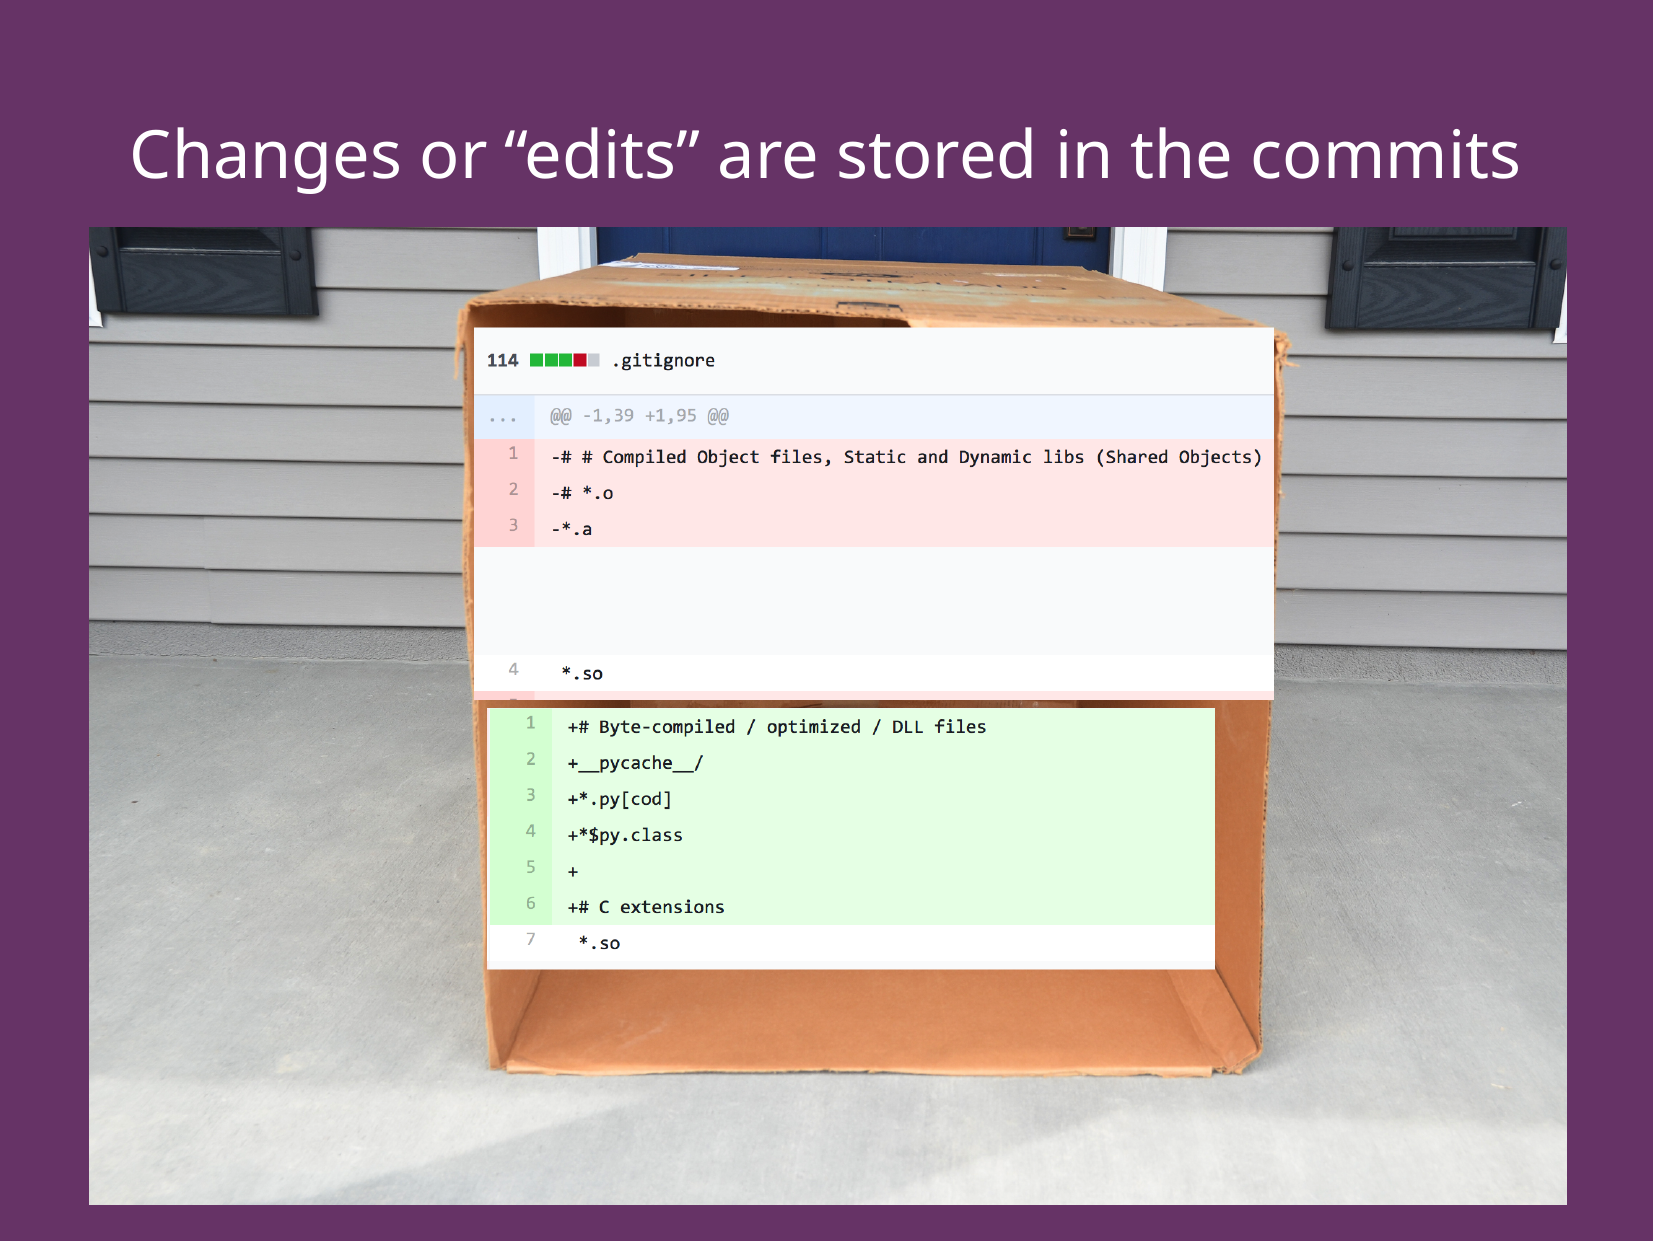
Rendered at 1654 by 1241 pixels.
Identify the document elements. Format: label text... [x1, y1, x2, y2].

title Changes or “edits” are stored in the commits [82, 49, 1571, 257]
picture [89, 227, 1567, 1205]
